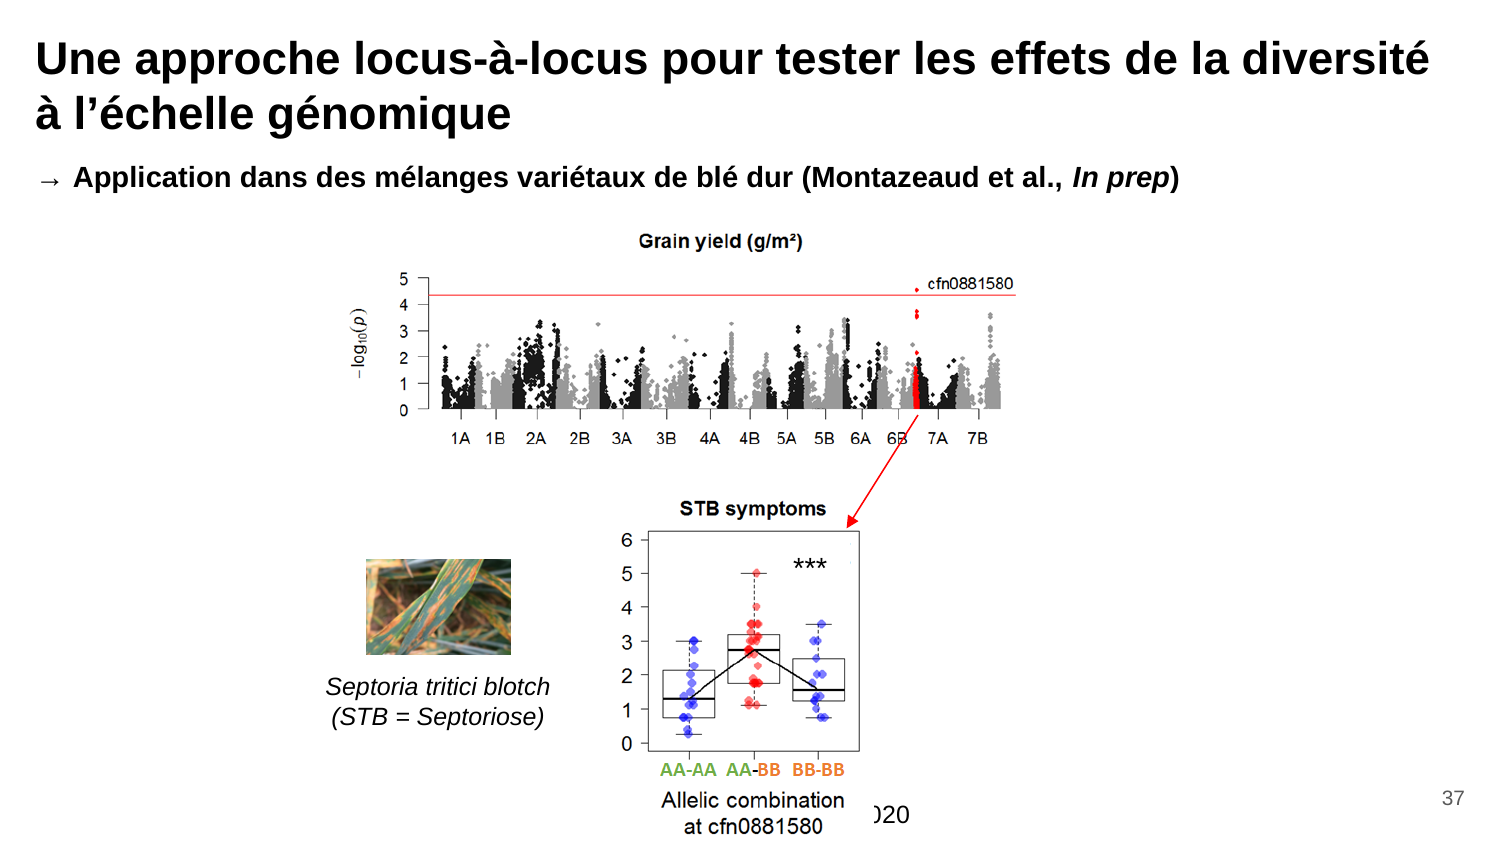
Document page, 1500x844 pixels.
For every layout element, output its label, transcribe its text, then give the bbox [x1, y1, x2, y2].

text_box *** [770, 534, 851, 581]
picture [586, 484, 874, 844]
picture [366, 559, 511, 655]
picture [332, 201, 1053, 461]
slide_number <number> [1389, 764, 1480, 830]
title Une approche locus-à-locus pour tester les effets de la diversité à l’échelle génomique [20, 13, 1480, 158]
list → Application dans des mélanges variétaux de blé dur (Montazeaud et al., In prep) [20, 158, 1480, 202]
text_box Septoria tritici blotch (STB = Septoriose) [276, 655, 601, 740]
